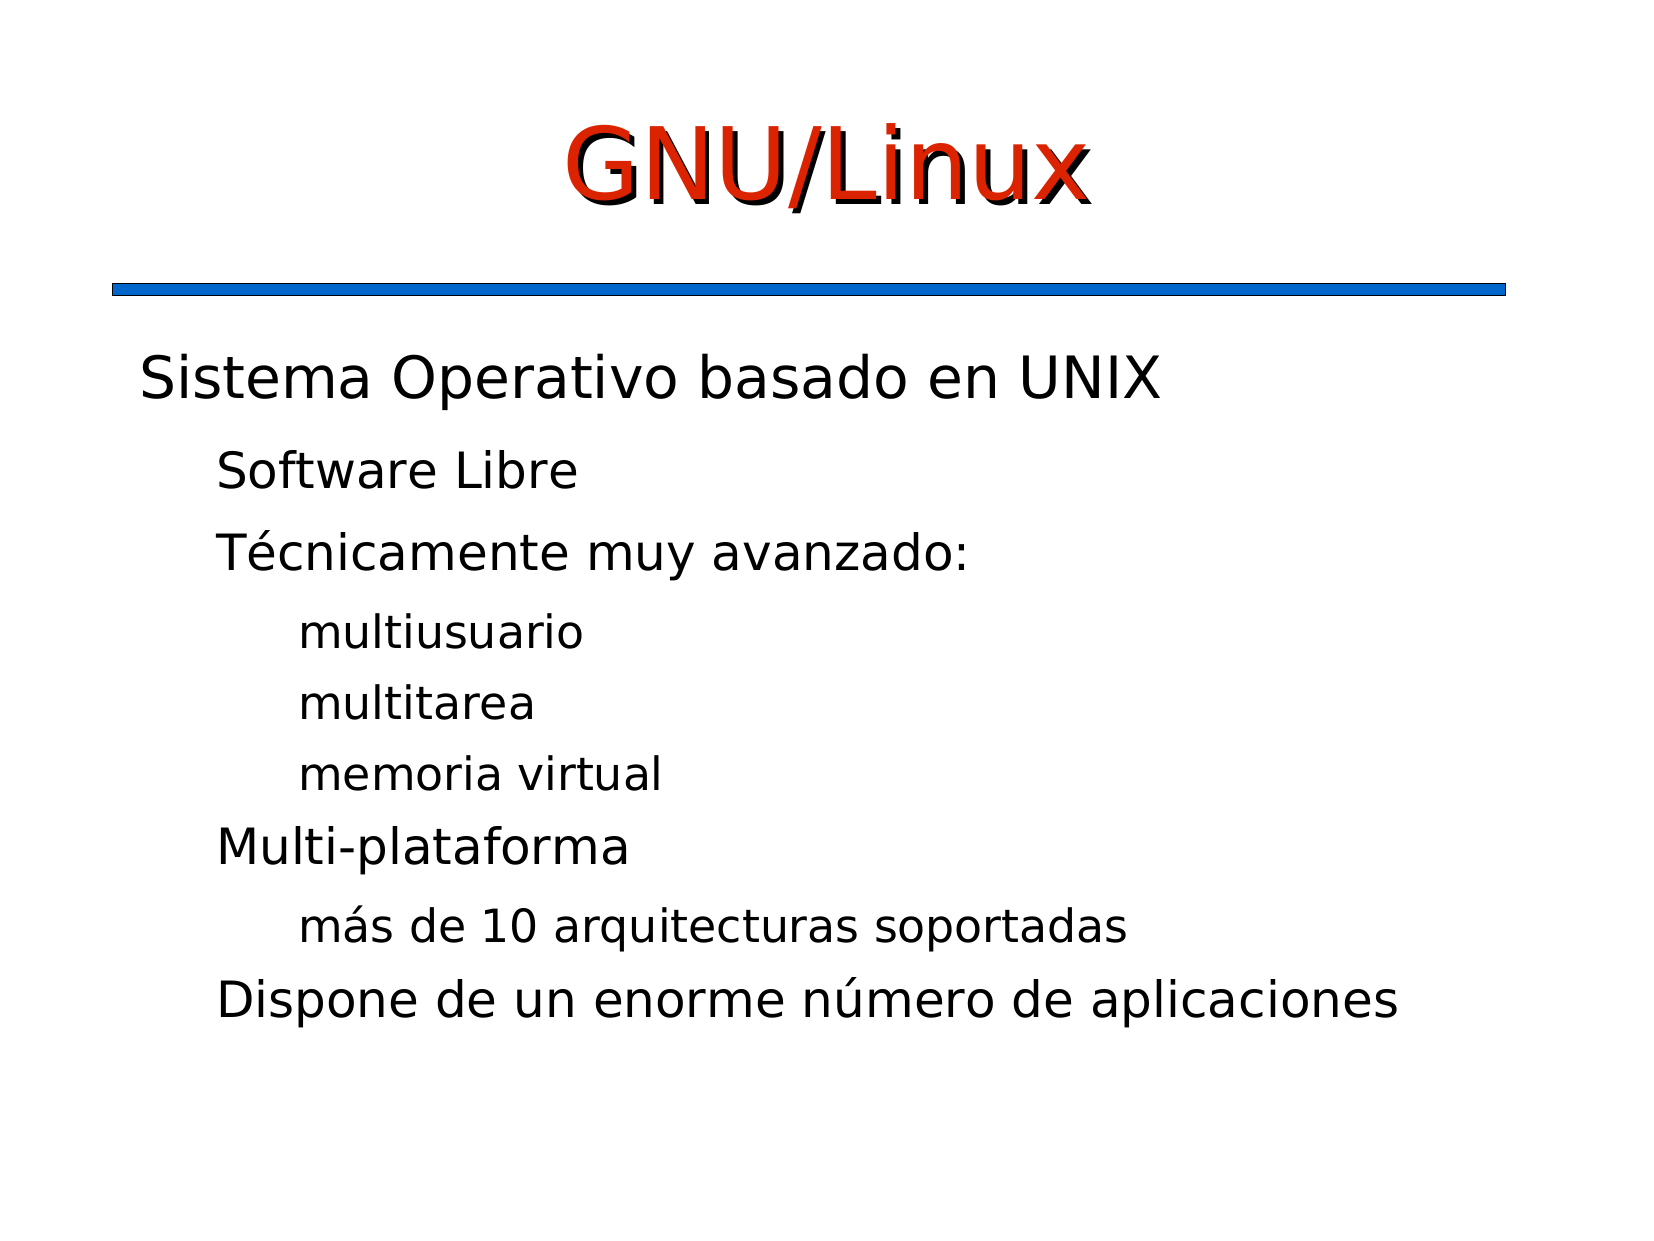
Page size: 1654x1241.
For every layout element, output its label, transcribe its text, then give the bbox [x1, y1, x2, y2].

list Sistema Operativo basado en UNIX Software Libre Técnicamente muy avanzado: multiusuario multitarea memoria virtual Multi-plataforma más de 10 arquitecturas soportadas Dispone de un enorme número de aplicaciones [121, 344, 1534, 1127]
title GNU/Linux [121, 61, 1534, 269]
